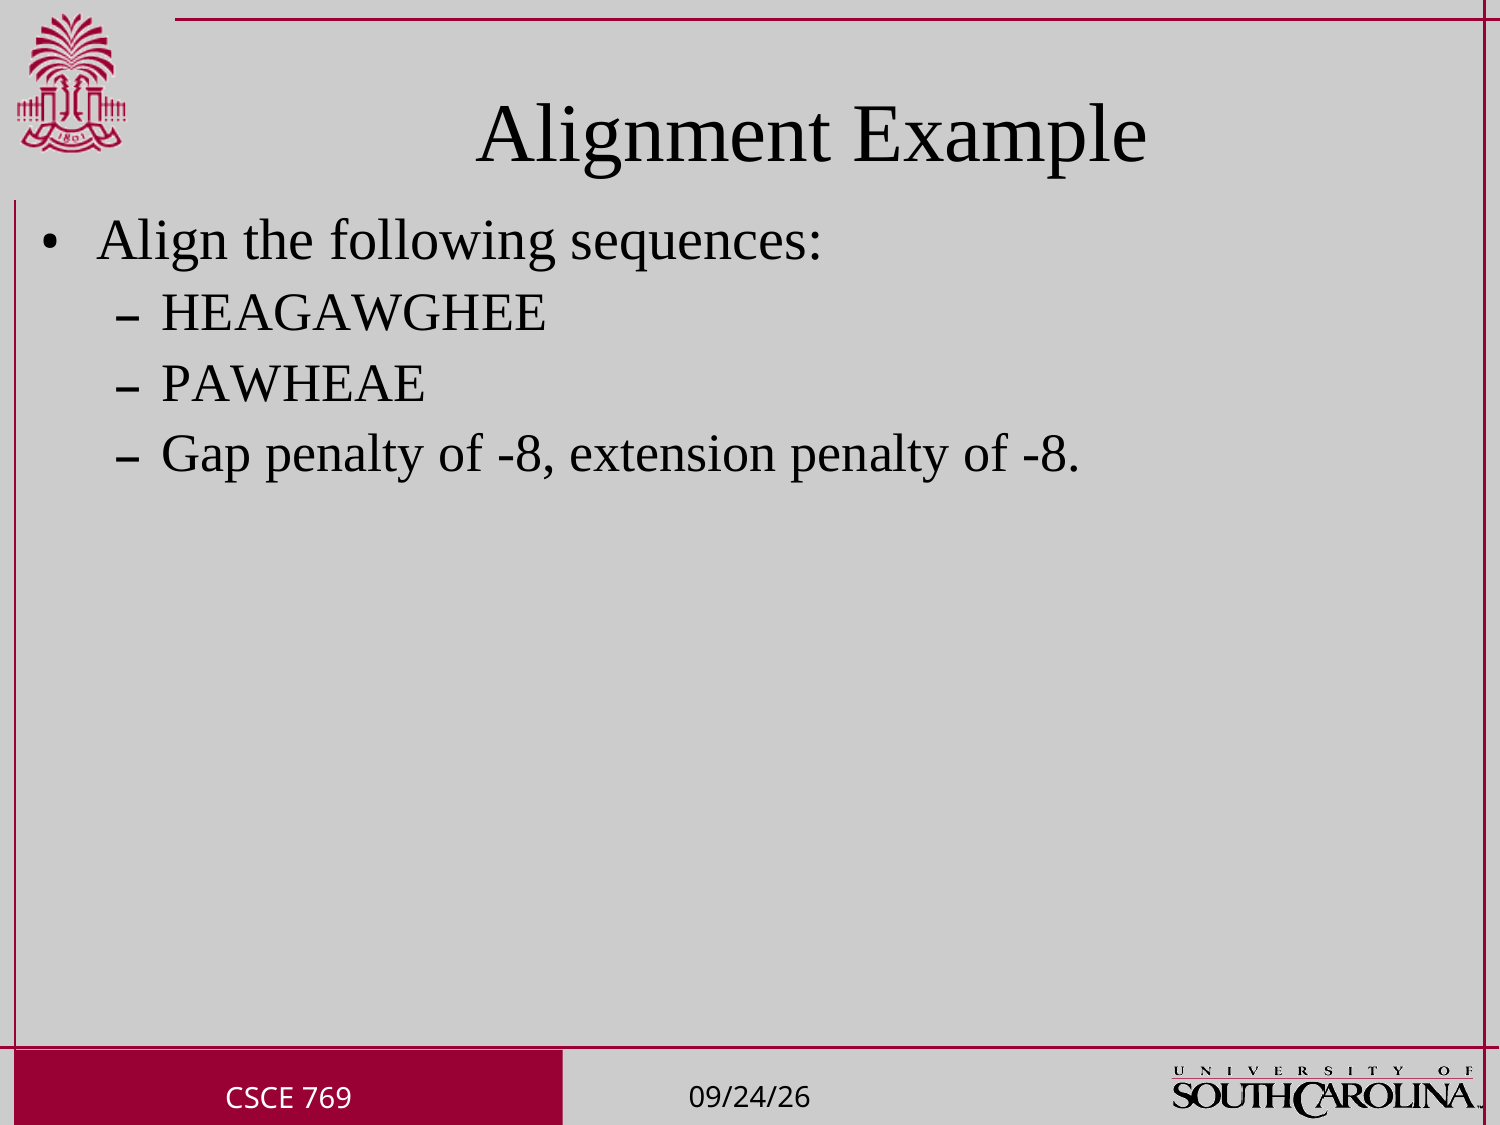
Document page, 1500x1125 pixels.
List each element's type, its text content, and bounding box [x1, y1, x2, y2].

list Align the following sequences: HEAGAWGHEE PAWHEAE Gap penalty of -8, extension penalty of -8. [24, 200, 1476, 1028]
title Alignment Example [174, 9, 1450, 188]
picture [12, 12, 131, 155]
picture [1162, 1049, 1483, 1125]
